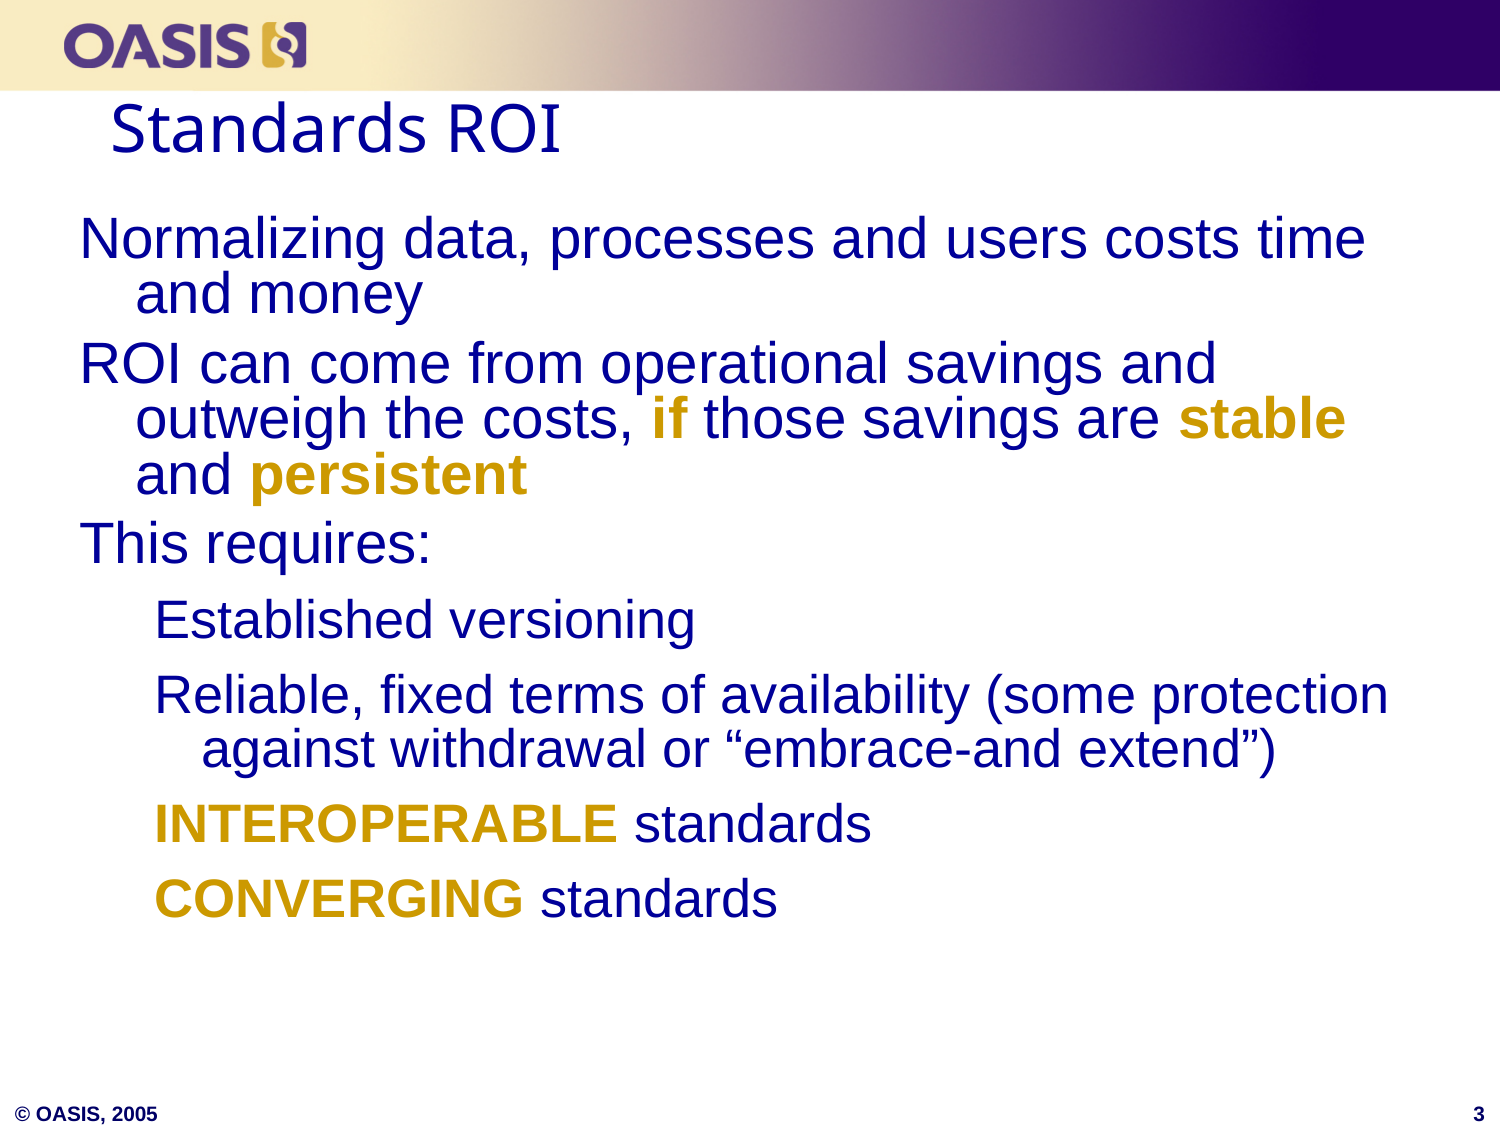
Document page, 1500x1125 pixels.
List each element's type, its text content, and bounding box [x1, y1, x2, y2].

picture [0, 0, 1500, 1125]
list Normalizing data, processes and users costs time and money ROI can come from operational savings and outweigh the costs, if those savings are stable and persistent This requires: Established versioning Reliable, fixed terms of availability (some protection against withdrawal or “embrace-and extend”) INTEROPERABLE standards CONVERGING standards [64, 206, 1413, 1120]
title Standards ROI [95, 95, 1276, 175]
